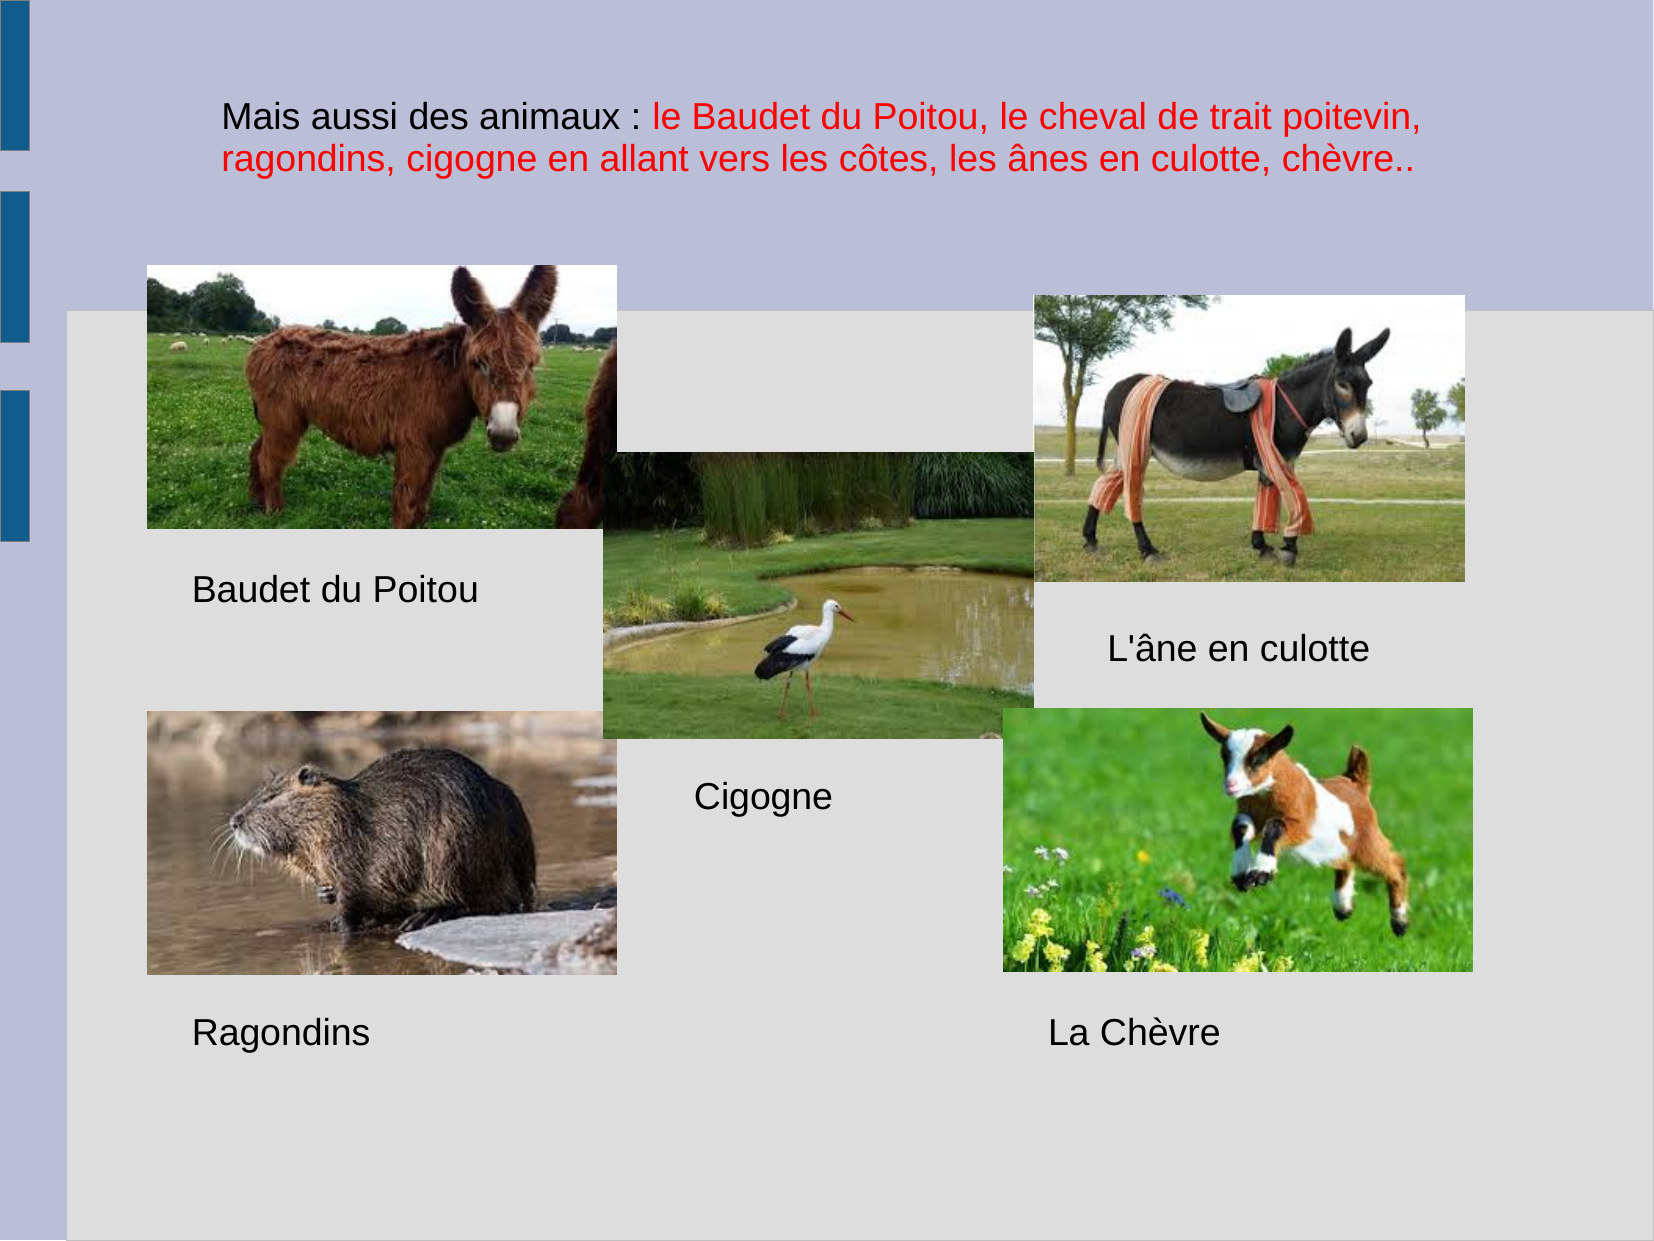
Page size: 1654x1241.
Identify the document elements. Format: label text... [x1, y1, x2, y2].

text_box Baudet du Poitou [177, 561, 591, 618]
picture [147, 265, 1473, 975]
text_box Cigogne [679, 767, 945, 825]
text_box Ragondins [177, 1003, 562, 1061]
text_box L'âne en culotte [1092, 620, 1506, 677]
text_box La Chèvre [1033, 1003, 1418, 1061]
text_box Mais aussi des animaux : le Baudet du Poitou, le cheval de trait poitevin, ragondins, cigogne en allant vers les côtes, les ânes en culotte, chèvre.. [206, 88, 1447, 188]
